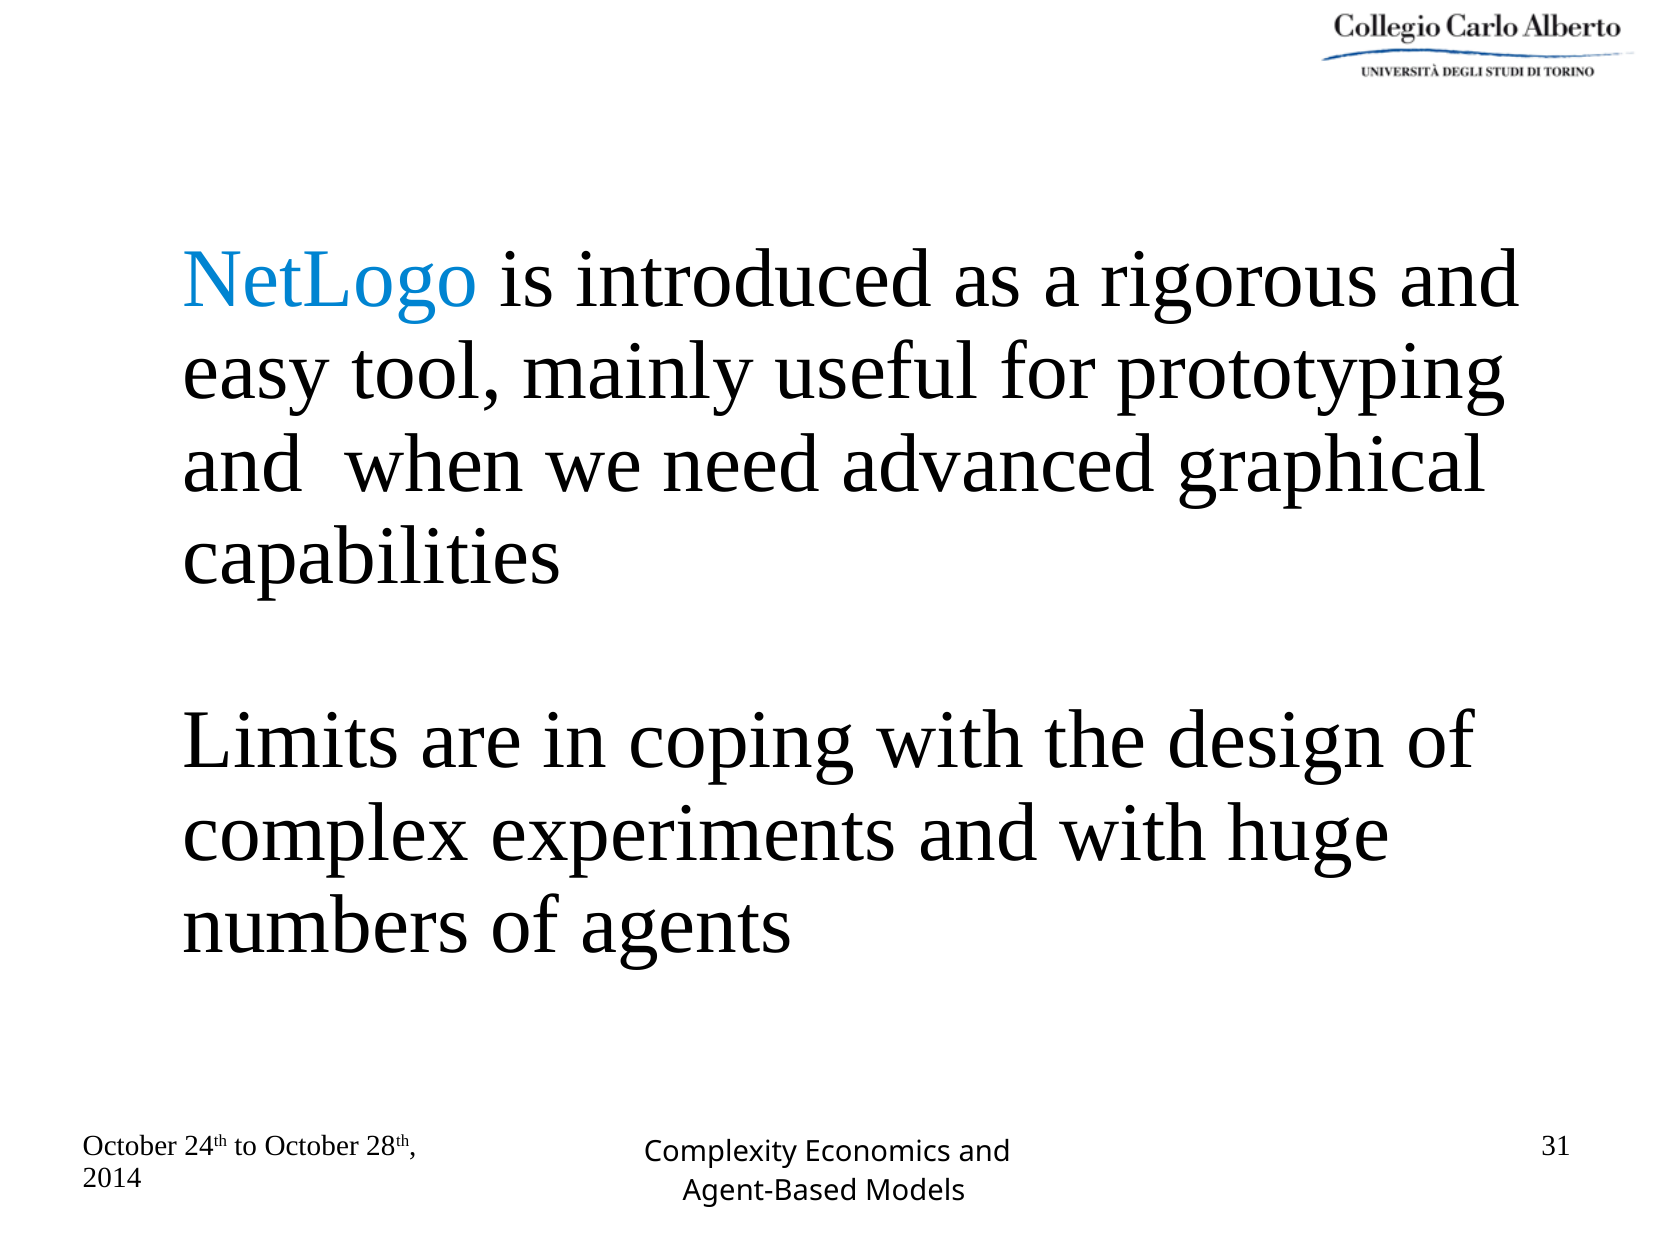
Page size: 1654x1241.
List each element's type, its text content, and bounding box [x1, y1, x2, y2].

text_box NetLogo is introduced as a rigorous and easy tool, mainly useful for prototyping and when we need advanced graphical capabilities Limits are in coping with the design of complex experiments and with huge numbers of agents [167, 225, 1651, 978]
picture [1312, 0, 1645, 92]
